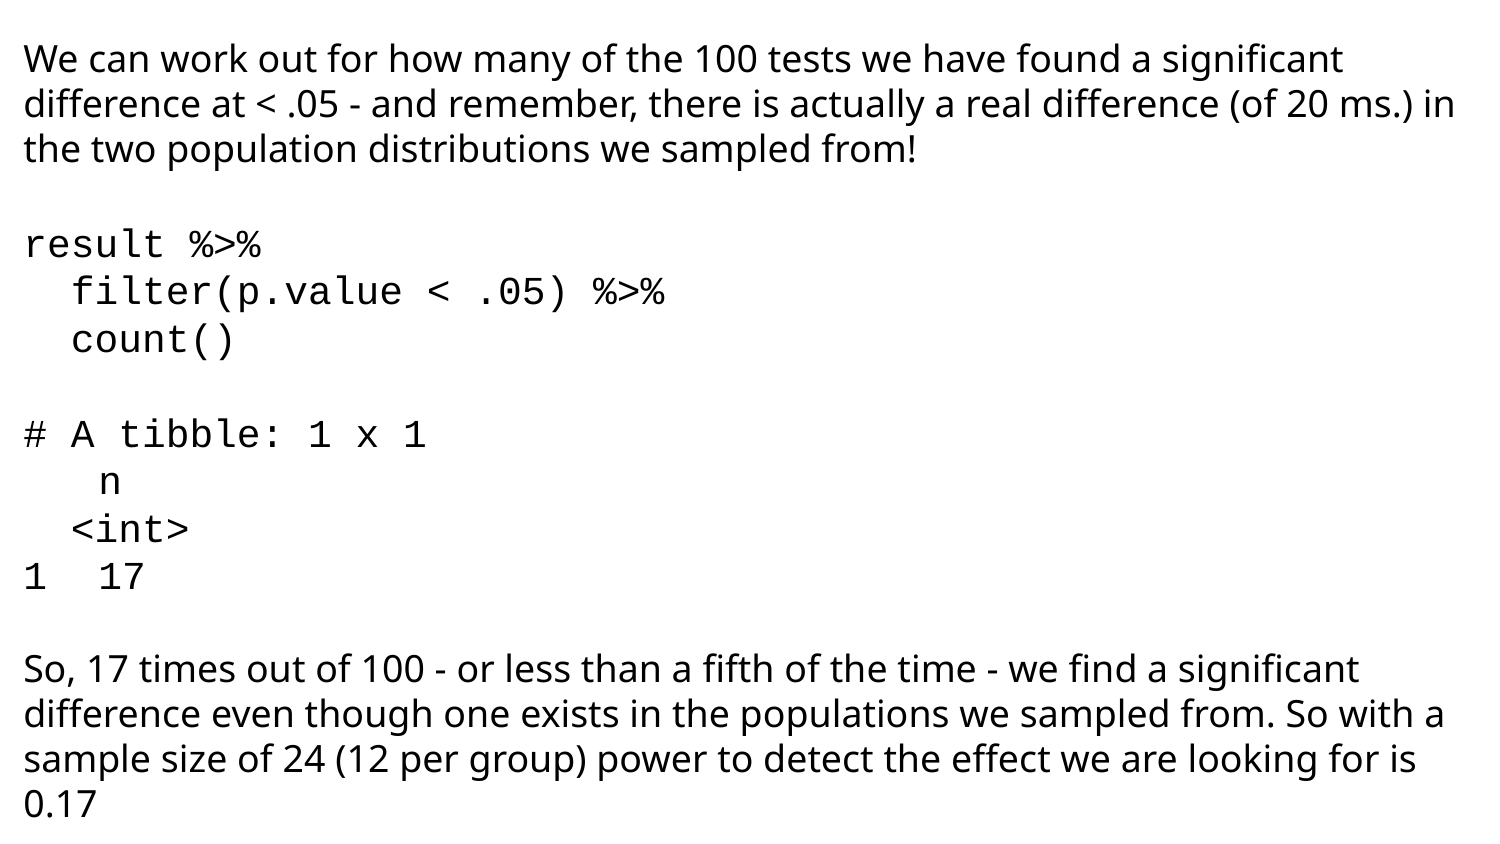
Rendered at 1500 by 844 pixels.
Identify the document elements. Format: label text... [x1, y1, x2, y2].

text_box We can work out for how many of the 100 tests we have found a significant difference at < .05 - and remember, there is actually a real difference (of 20 ms.) in the two population distributions we sampled from! result %>% filter(p.value < .05) %>% count() # A tibble: 1 x 1 n <int> 1 17 So, 17 times out of 100 - or less than a fifth of the time - we find a significant difference even though one exists in the populations we sampled from. So with a sample size of 24 (12 per group) power to detect the effect we are looking for is 0.17 [8, 20, 1484, 808]
